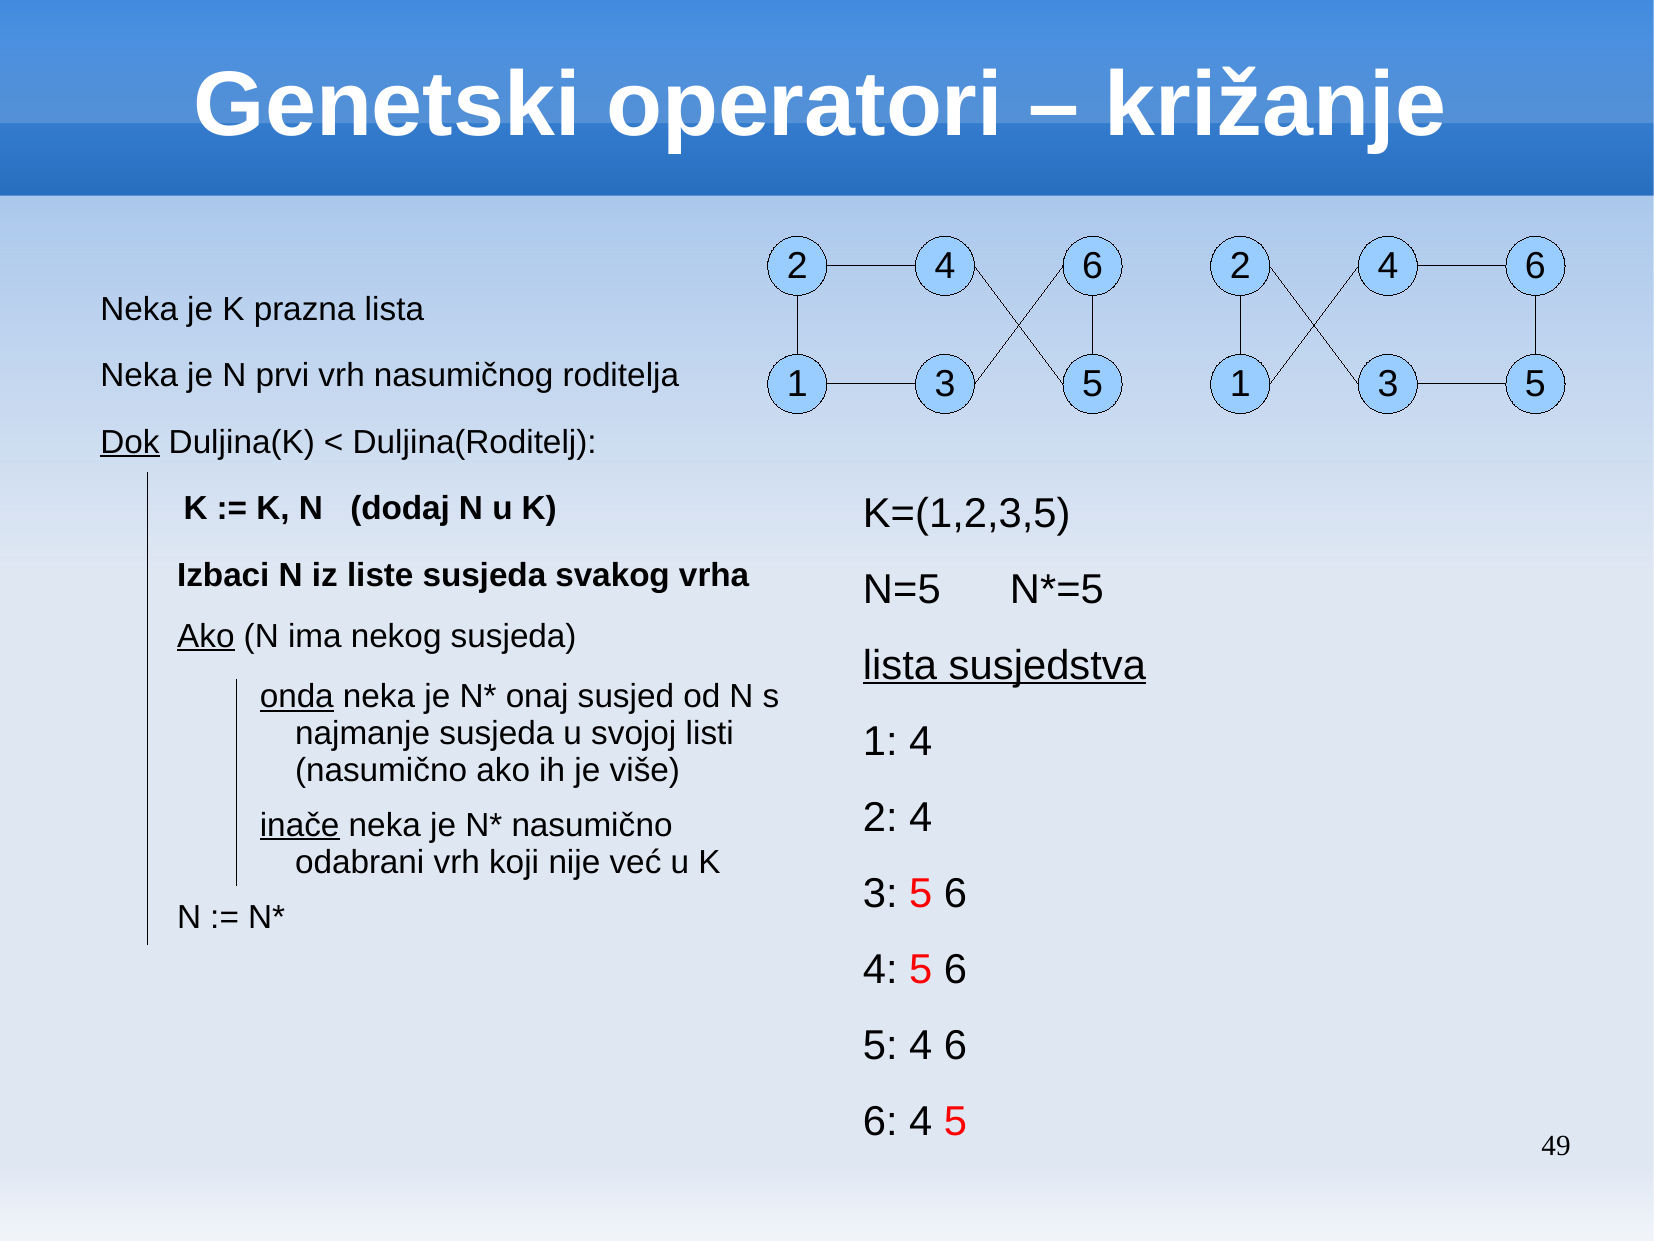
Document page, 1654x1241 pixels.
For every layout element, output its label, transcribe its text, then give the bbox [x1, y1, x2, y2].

text_box 5 [1505, 354, 1566, 414]
text_box 3 [915, 354, 975, 414]
text_box 5 [1062, 354, 1123, 414]
list Neka je K prazna lista Neka je N prvi vrh nasumičnog roditelja Dok Duljina(K) < Duljina(Roditelj): K := K, N (dodaj N u K) Izbaci N iz liste susjeda svakog vrha Ako (N ima nekog susjeda) onda neka je N* onaj susjed od N s najmanje susjeda u svojoj listi (nasumično ako ih je više) inače neka je N* nasumično odabrani vrh koji nije već u K N := N* [82, 290, 809, 1134]
text_box 2 [1210, 236, 1270, 296]
picture [0, 0, 1654, 1241]
title Genetski operatori – križanje [76, 0, 1565, 208]
text_box 1 [767, 354, 827, 414]
text_box 6 [1063, 236, 1123, 296]
text_box 3 [1358, 354, 1418, 414]
text_box 4 [1358, 236, 1418, 296]
text_box 4 [915, 236, 975, 296]
list K=(1,2,3,5) N=5 N*=5 lista susjedstva 1: 4 2: 4 3: 5 6 4: 5 6 5: 4 6 6: 4 5 [845, 290, 1572, 1211]
text_box 2 [767, 236, 827, 296]
text_box 6 [1505, 236, 1566, 296]
text_box 1 [1210, 354, 1270, 414]
